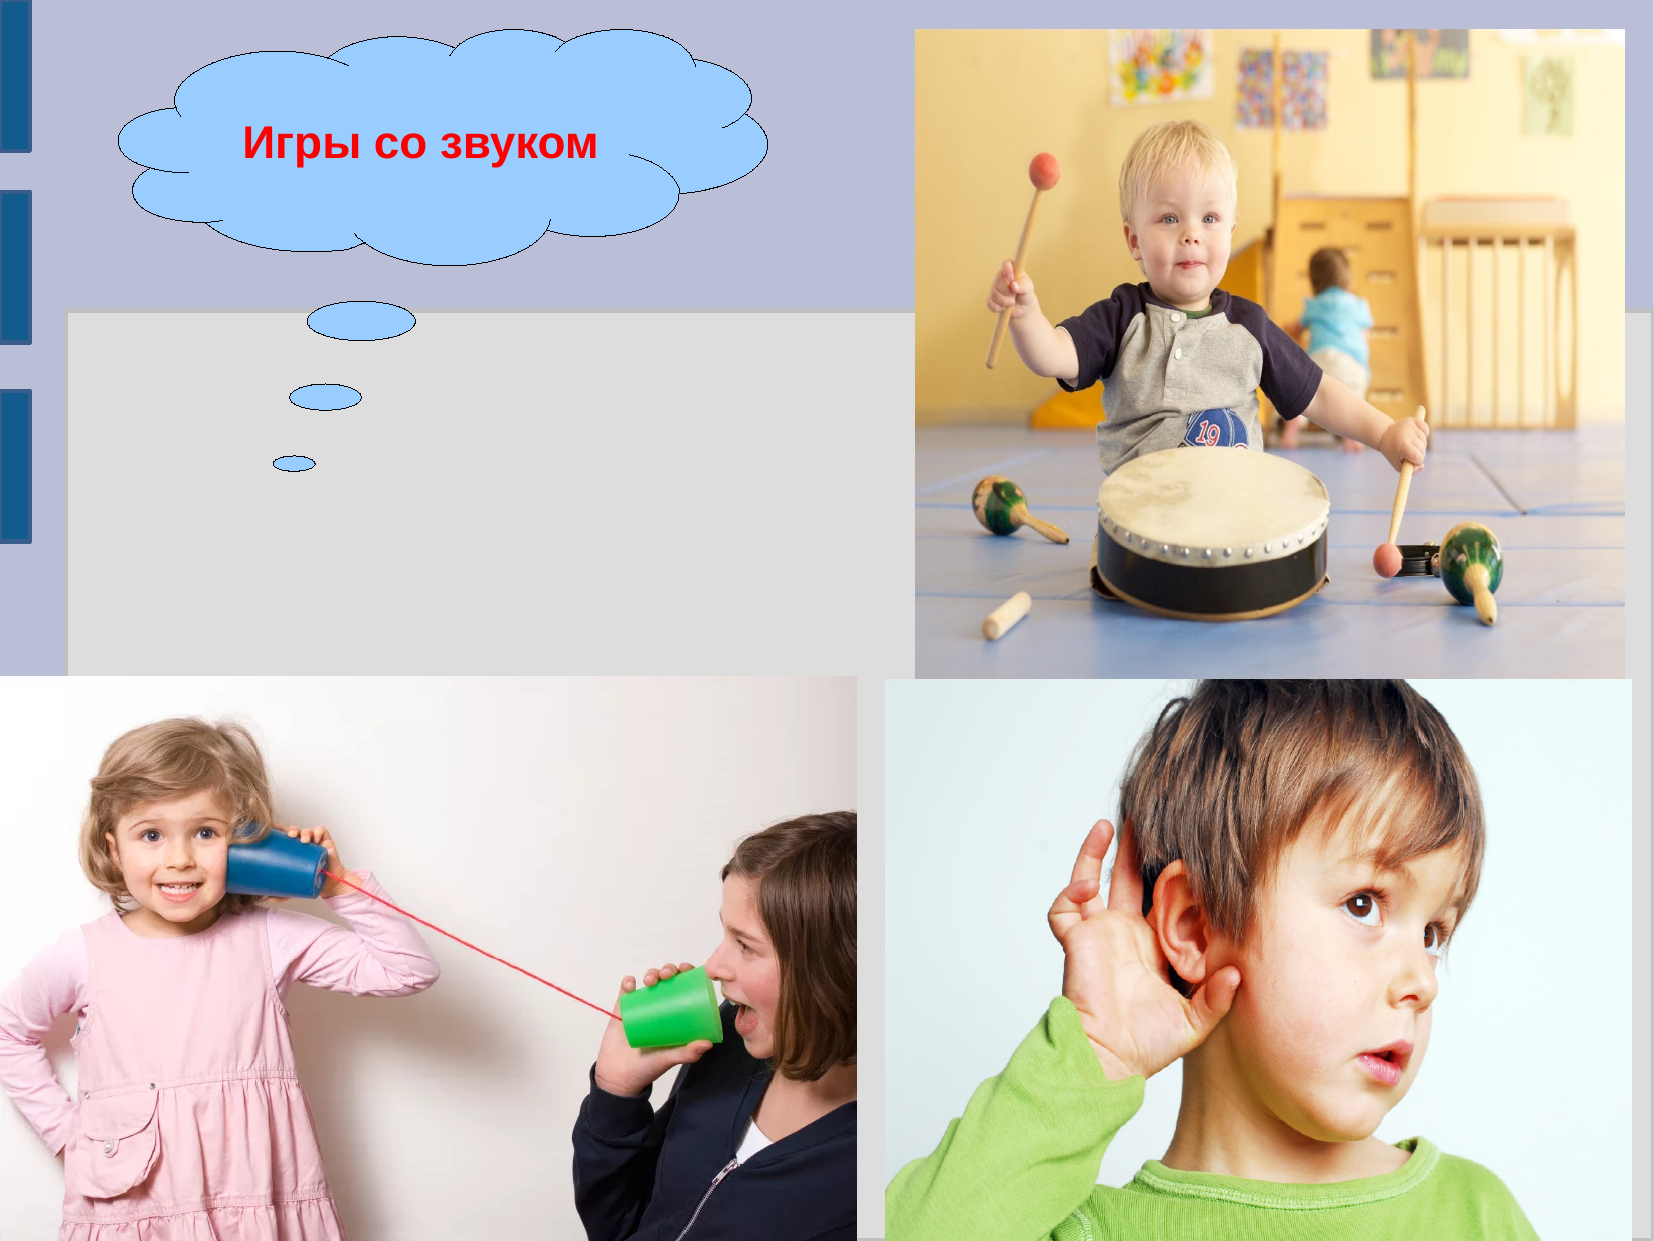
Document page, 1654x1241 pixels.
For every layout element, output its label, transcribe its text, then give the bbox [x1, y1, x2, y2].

text_box Игры со звуком [273, 455, 316, 472]
picture [885, 29, 1632, 1241]
picture [0, 676, 857, 1241]
text_box Игры со звуком [289, 383, 362, 411]
text_box Игры со звуком [118, 29, 768, 266]
text_box Игры со звуком [307, 301, 416, 341]
